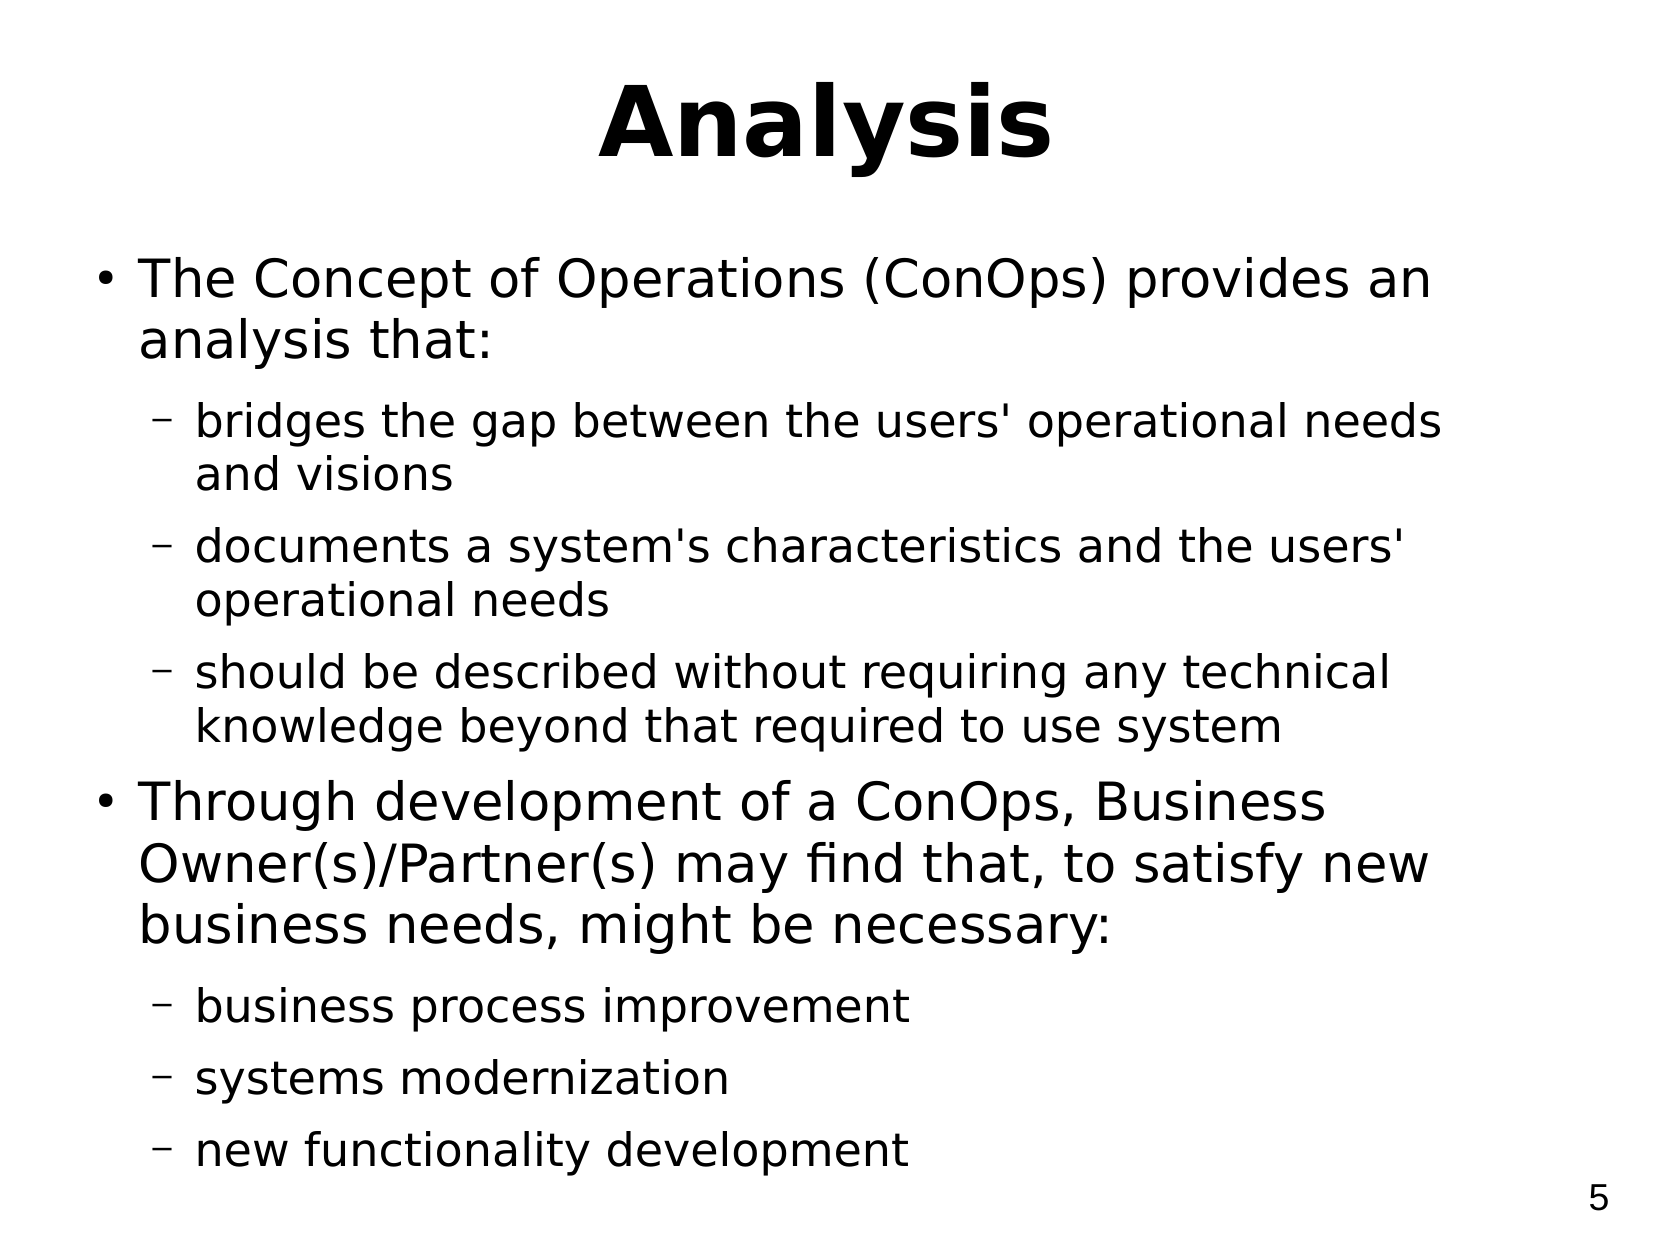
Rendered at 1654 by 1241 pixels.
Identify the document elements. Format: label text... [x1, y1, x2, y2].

title Analysis [82, 49, 1571, 196]
list The Concept of Operations (ConOps) provides an analysis that: bridges the gap between the users' operational needs and visions documents a system's characteristics and the users' operational needs should be described without requiring any technical knowledge beyond that required to use system Through development of a ConOps, Business Owner(s)/Partner(s) may find that, to satisfy new business needs, might be necessary: business process improvement systems modernization new functionality development [82, 248, 1538, 1186]
